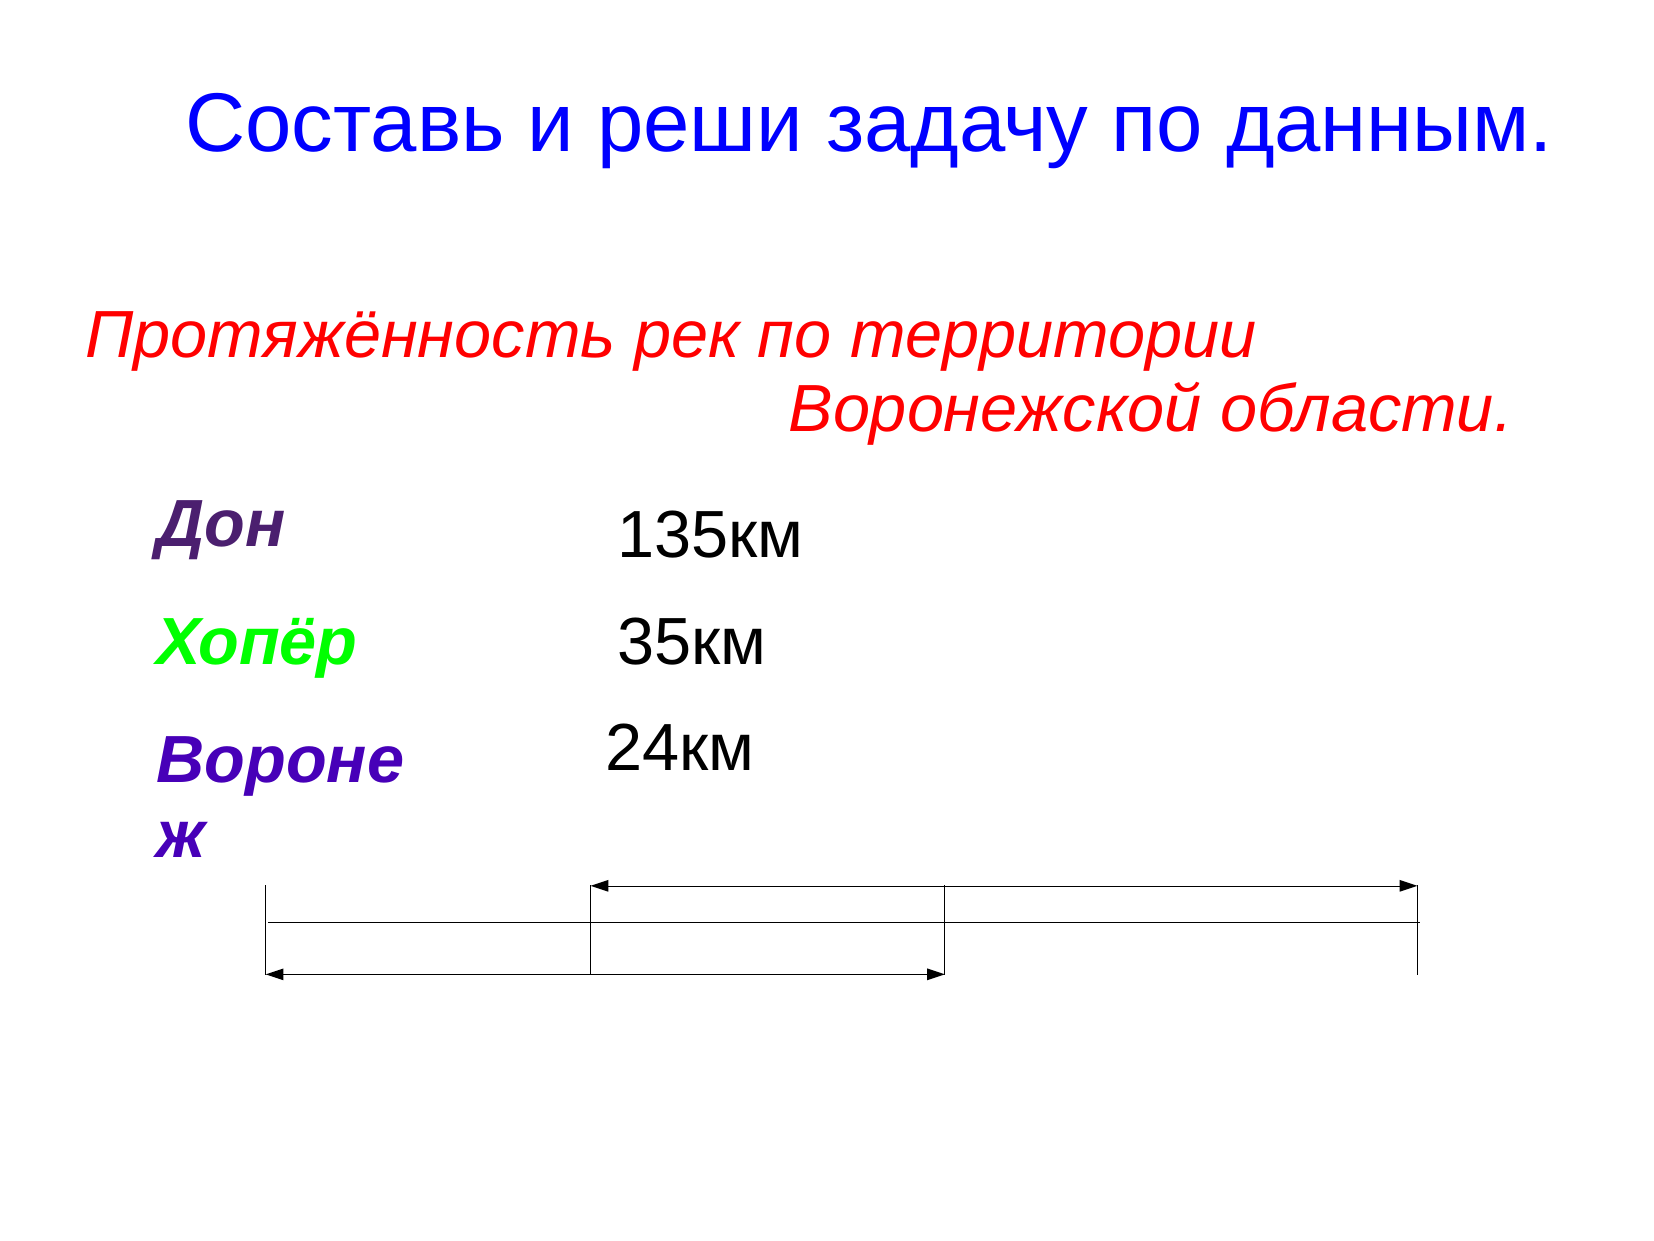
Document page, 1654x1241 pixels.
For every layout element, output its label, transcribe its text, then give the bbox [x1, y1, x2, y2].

text_box 24км [590, 702, 770, 793]
text_box Дон [141, 478, 301, 568]
text_box 135км [602, 490, 819, 580]
text_box 35км [602, 596, 782, 686]
text_box Воронеж [141, 714, 468, 805]
text_box Составь и реши задачу по данным. [147, 69, 1569, 178]
text_box Хопёр [141, 596, 373, 686]
text_box Протяжённость рек по территории Воронежской области. [70, 289, 1654, 460]
